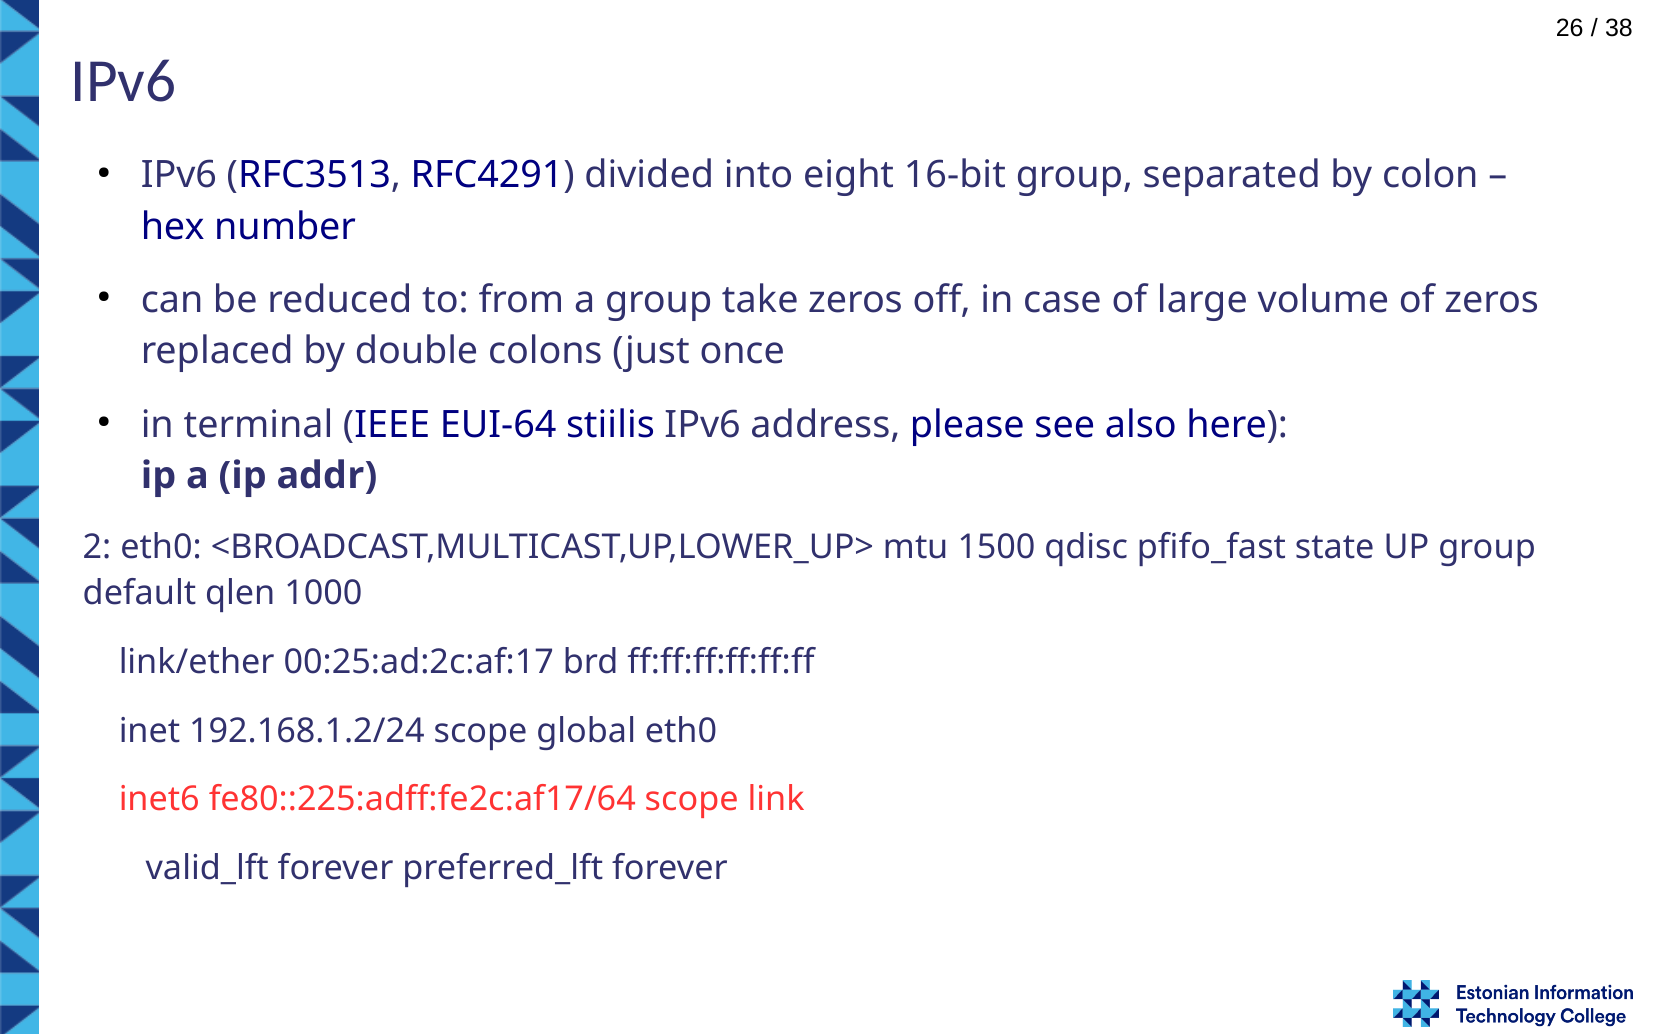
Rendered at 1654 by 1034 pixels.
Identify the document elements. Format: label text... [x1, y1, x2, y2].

title IPv6 [70, 41, 1630, 130]
list IPv6 (RFC3513, RFC4291) divided into eight 16-bit group, separated by colon – hex number can be reduced to: from a group take zeros off, in case of large volume of zeros replaced by double colons (just once in terminal (IEEE EUI-64 stiilis IPv6 address, please see also here): ip a (ip addr) 2: eth0: <BROADCAST,MULTICAST,UP,LOWER_UP> mtu 1500 qdisc pfifo_fast state UP group default qlen 1000 link/ether 00:25:ad:2c:af:17 brd ff:ff:ff:ff:ff:ff inet 192.168.1.2/24 scope global eth0 inet6 fe80::225:adff:fe2c:af17/64 scope link valid_lft forever preferred_lft forever [82, 147, 1595, 891]
picture [1393, 980, 1633, 1027]
